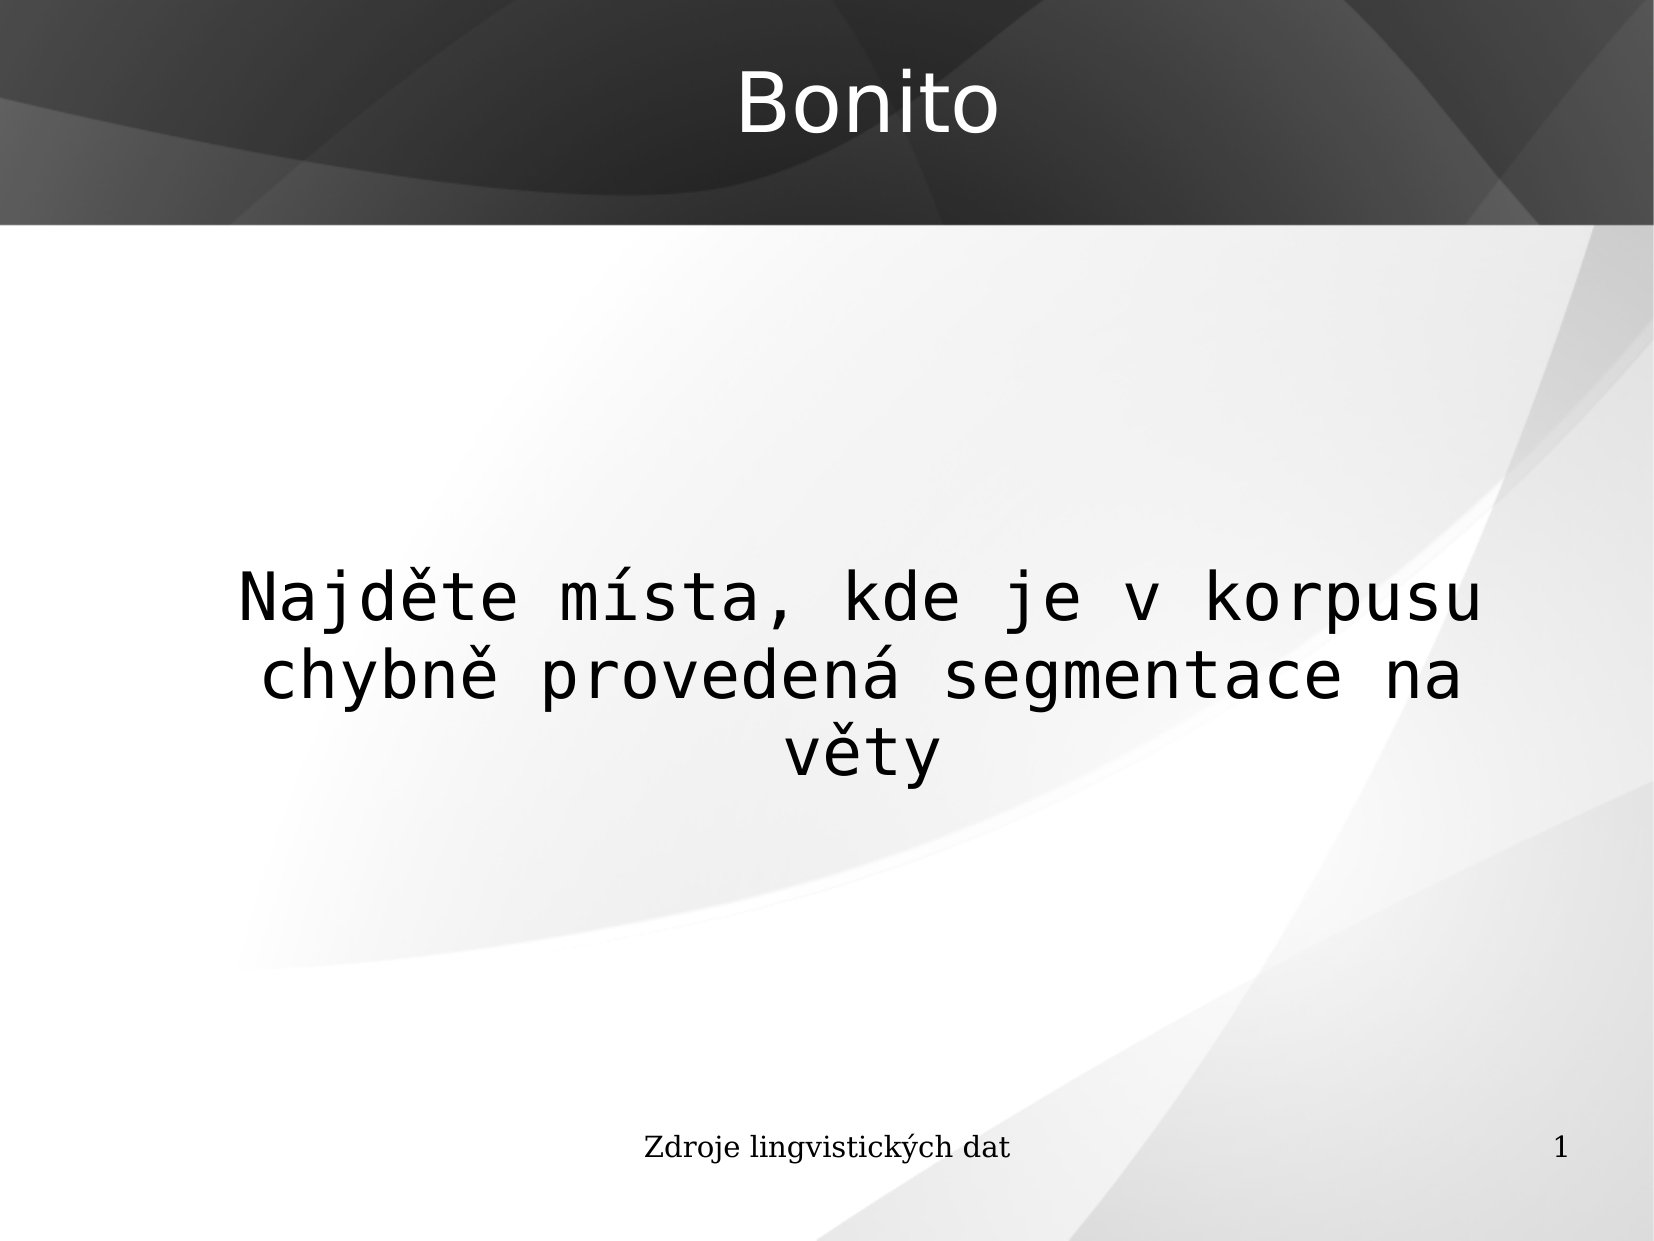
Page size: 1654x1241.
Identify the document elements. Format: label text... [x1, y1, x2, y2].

title Bonito [124, 0, 1613, 208]
picture [0, 0, 1654, 1241]
subtitle Najděte místa, kde je v korpusu chybně provedená segmentace na věty [187, 337, 1538, 1013]
